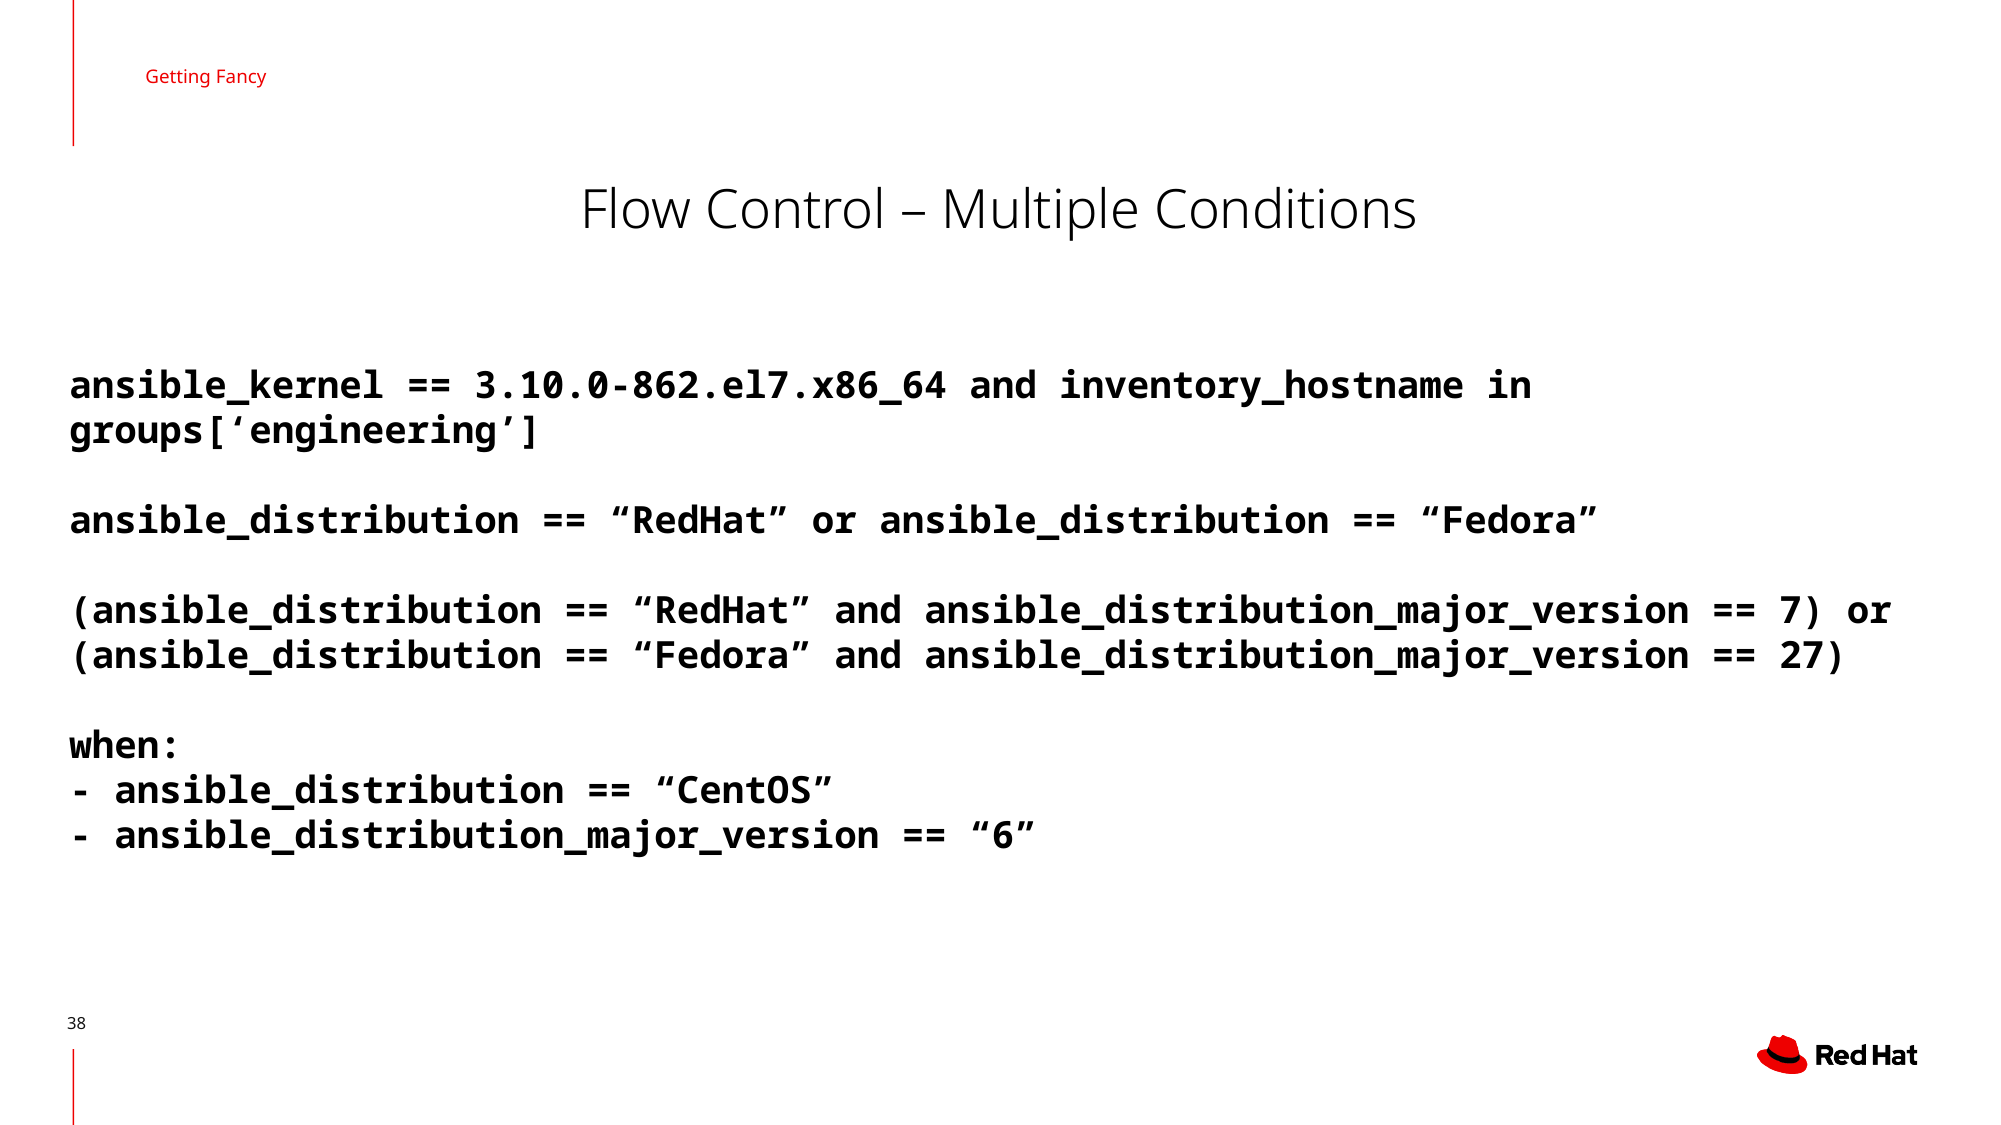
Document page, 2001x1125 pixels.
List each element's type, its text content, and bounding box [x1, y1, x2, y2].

subtitle Getting Fancy [73, 9, 918, 143]
text_box ansible_kernel == 3.10.0-862.el7.x86_64 and inventory_hostname in groups[‘engineering’] ansible_distribution == “RedHat” or ansible_distribution == “Fedora” (ansible_distribution == “RedHat” and ansible_distribution_major_version == 7) or (ansible_distribution == “Fedora” and ansible_distribution_major_version == 27) when: - ansible_distribution == “CentOS” - ansible_distribution_major_version == “6” [54, 353, 1916, 864]
title Flow Control – Multiple Conditions [287, 155, 1713, 315]
picture [1757, 1035, 1918, 1074]
